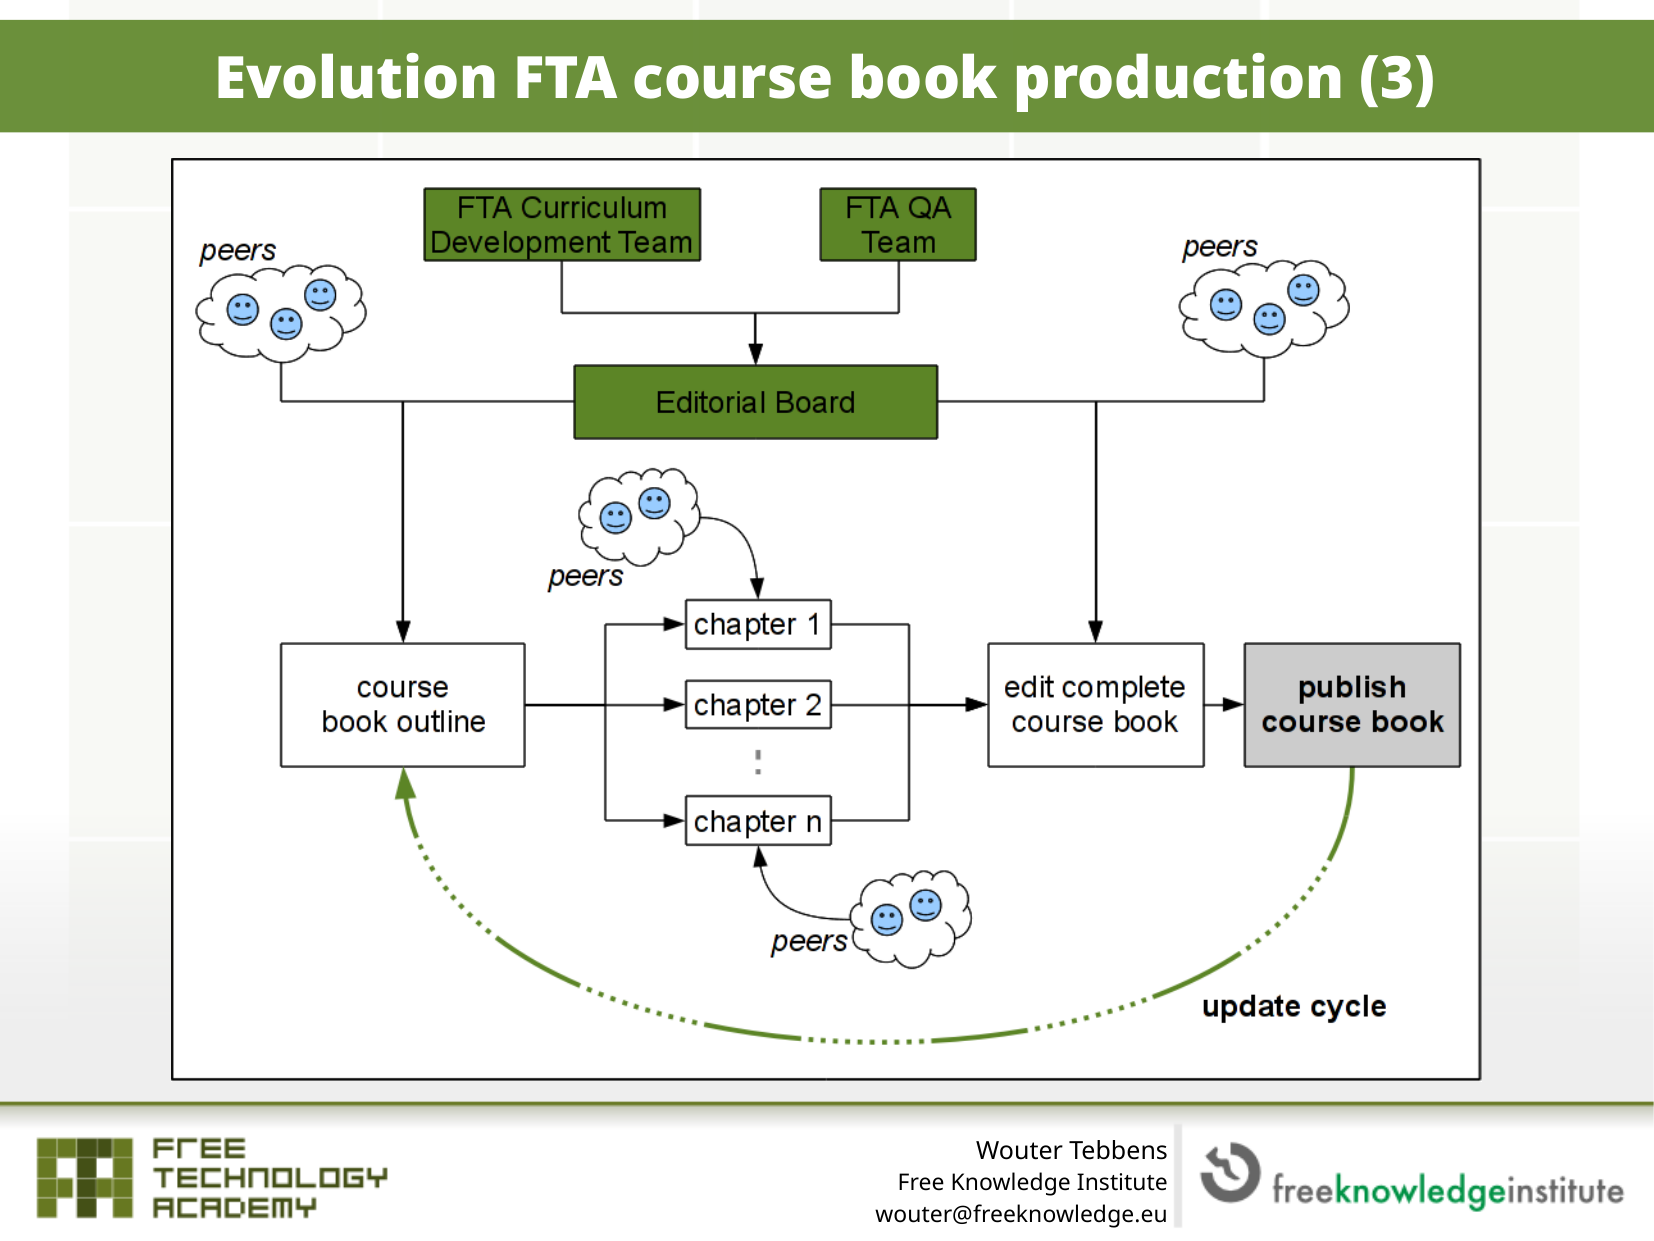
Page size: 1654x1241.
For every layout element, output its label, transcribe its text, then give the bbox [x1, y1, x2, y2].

title Evolution FTA course book production (3) [37, 33, 1613, 119]
picture [0, 0, 1654, 19]
picture [0, 133, 1654, 1241]
